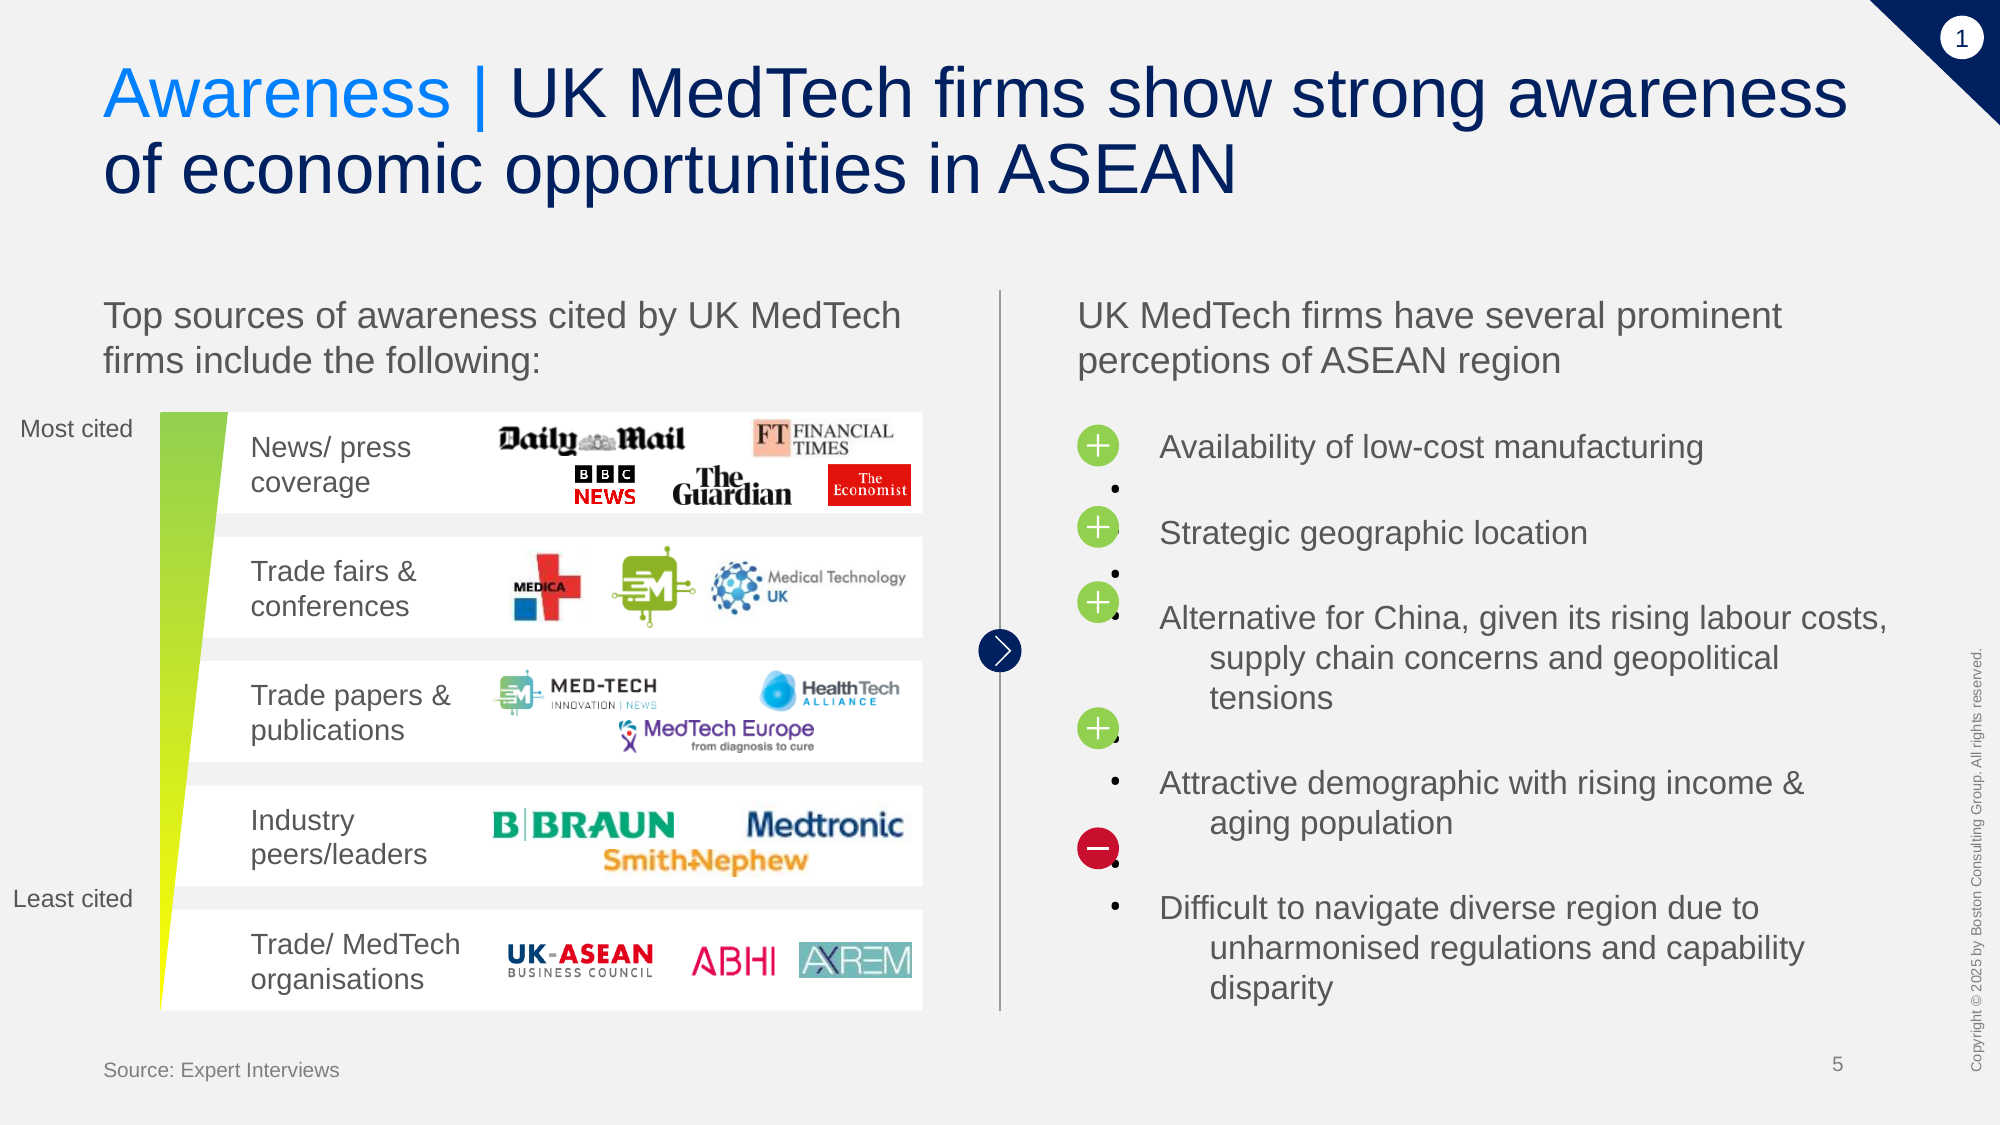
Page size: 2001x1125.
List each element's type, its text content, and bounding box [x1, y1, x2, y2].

title Awareness | UK MedTech firms show strong awareness of economic opportunities in ASEAN [103, 55, 1897, 211]
picture [497, 420, 689, 456]
picture [575, 465, 635, 505]
text_box Least cited [103, 881, 134, 1011]
picture [588, 546, 701, 628]
text_box UK MedTech firms have several prominent perceptions of ASEAN region Availability of low-cost manufacturing Strategic geographic location Alternative for China, given its rising labour costs, supply chain concerns and geopolitical tensions Attractive demographic with rising income & aging population Difficult to navigate diverse region due to unharmonised regulations and capability disparity [1077, 290, 1897, 912]
text_box [1077, 827, 1119, 870]
picture [491, 667, 677, 716]
text_box 1 [1940, 15, 1984, 60]
picture [509, 550, 585, 624]
text_box [1077, 707, 1119, 750]
text_box Most cited [103, 412, 134, 533]
text_box News/ press coverage [217, 412, 923, 514]
picture [799, 942, 912, 978]
picture [604, 849, 809, 877]
picture [749, 418, 898, 458]
text_box Trade/ MedTech organisations [161, 909, 923, 1011]
picture [828, 464, 911, 506]
text_box [1077, 506, 1119, 548]
picture [689, 944, 777, 977]
text_box [1869, 0, 2000, 126]
text_box Source: Expert Interviews [103, 1059, 1585, 1082]
text_box [1077, 581, 1119, 623]
text_box [160, 412, 228, 1011]
picture [492, 808, 674, 841]
picture [619, 720, 814, 753]
picture [757, 668, 902, 715]
picture [739, 801, 912, 847]
text_box [1077, 424, 1119, 467]
text_box Top sources of awareness cited by UK MedTech firms include the following: [103, 290, 923, 382]
text_box Trade fairs & conferences [203, 536, 923, 638]
picture [493, 936, 667, 984]
picture [673, 465, 792, 505]
text_box Trade papers & publications [189, 660, 923, 762]
text_box Industry peers/leaders [175, 785, 923, 887]
text_box [979, 629, 1021, 672]
picture [705, 552, 914, 622]
